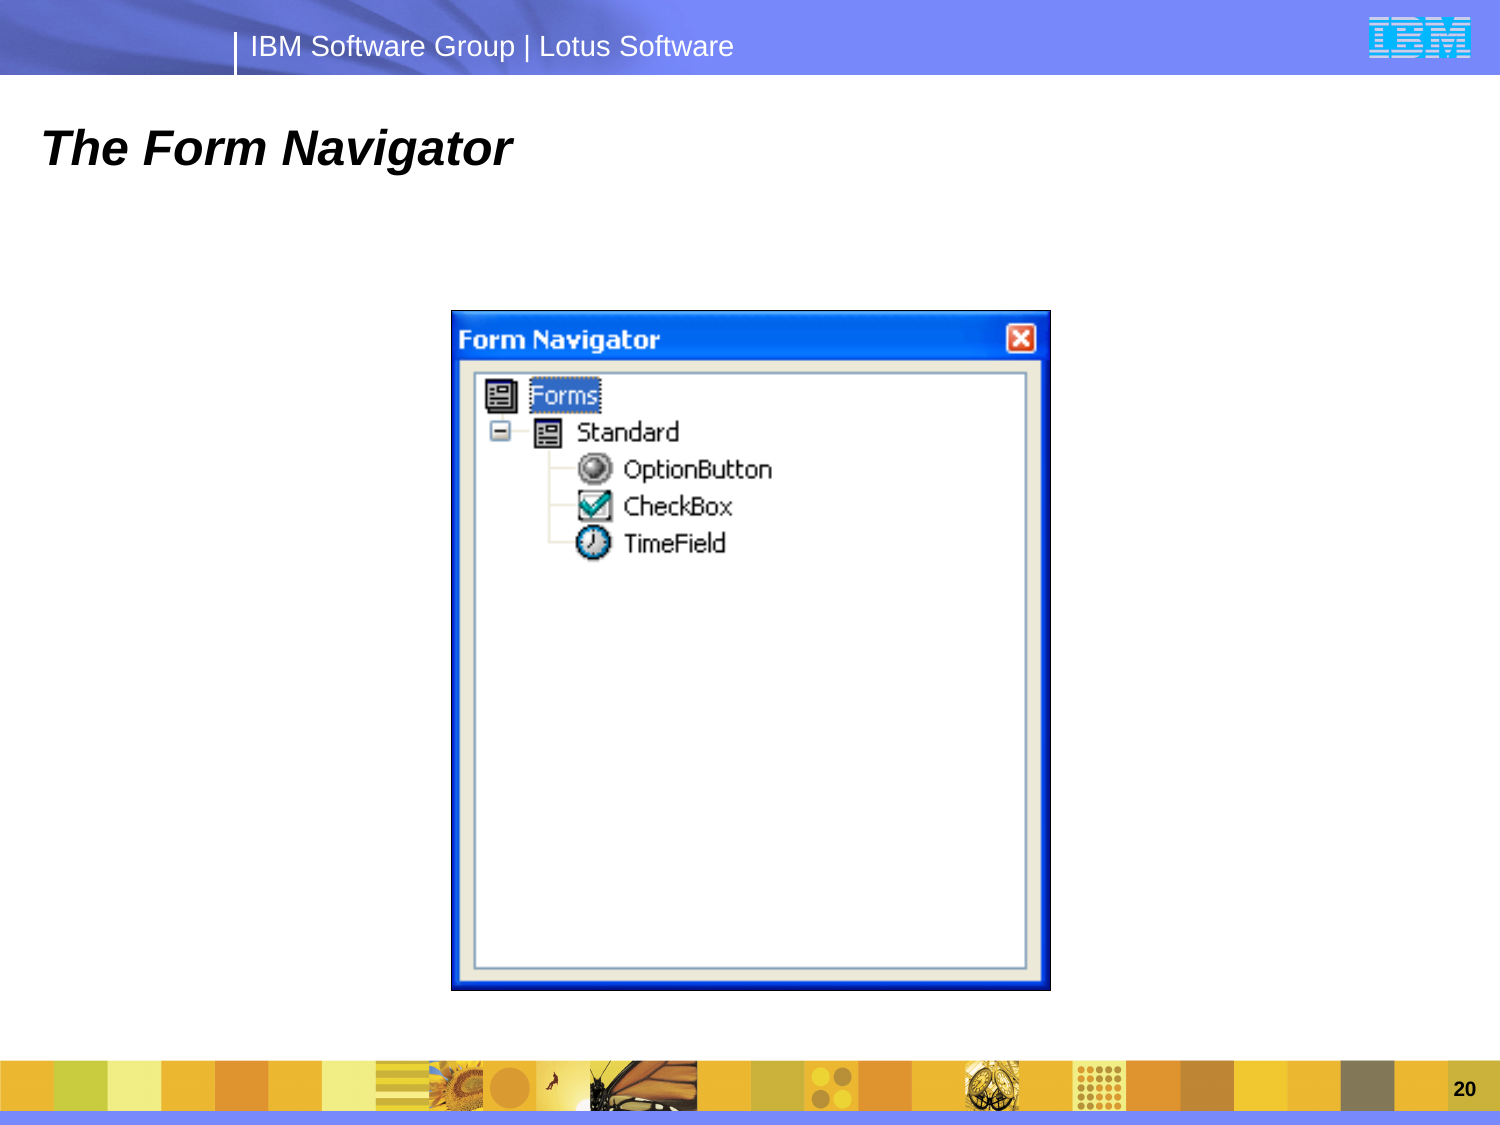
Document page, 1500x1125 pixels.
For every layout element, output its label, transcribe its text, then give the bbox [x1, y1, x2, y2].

picture [451, 310, 1051, 991]
picture [0, 1060, 1500, 1111]
title The Form Navigator [25, 115, 1378, 198]
picture [0, 0, 1500, 75]
